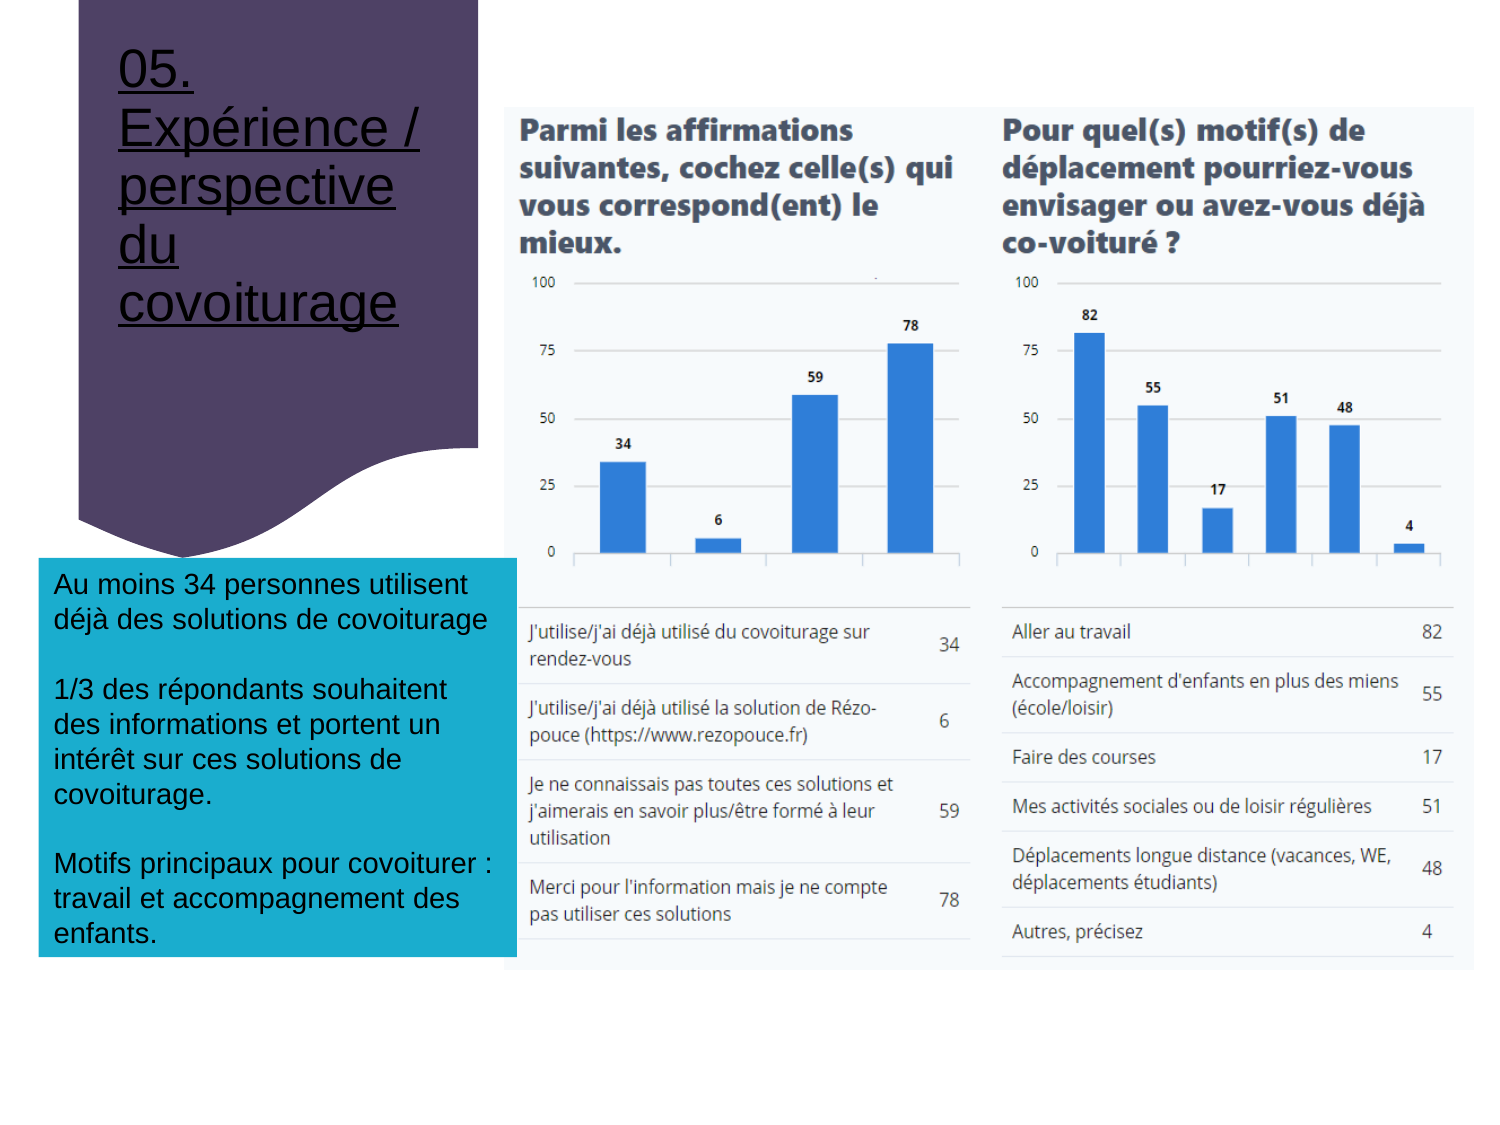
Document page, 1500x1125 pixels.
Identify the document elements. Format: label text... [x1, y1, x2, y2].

picture [504, 107, 1474, 970]
text_box [78, 0, 479, 557]
text_box Au moins 34 personnes utilisent déjà des solutions de covoiturage 1/3 des répondants souhaitent des informations et portent un intérêt sur ces solutions de covoiturage. Motifs principaux pour covoiturer : travail et accompagnement des enfants. [38, 557, 517, 958]
text_box 05. Expérience / perspective du covoiturage [103, 28, 453, 417]
